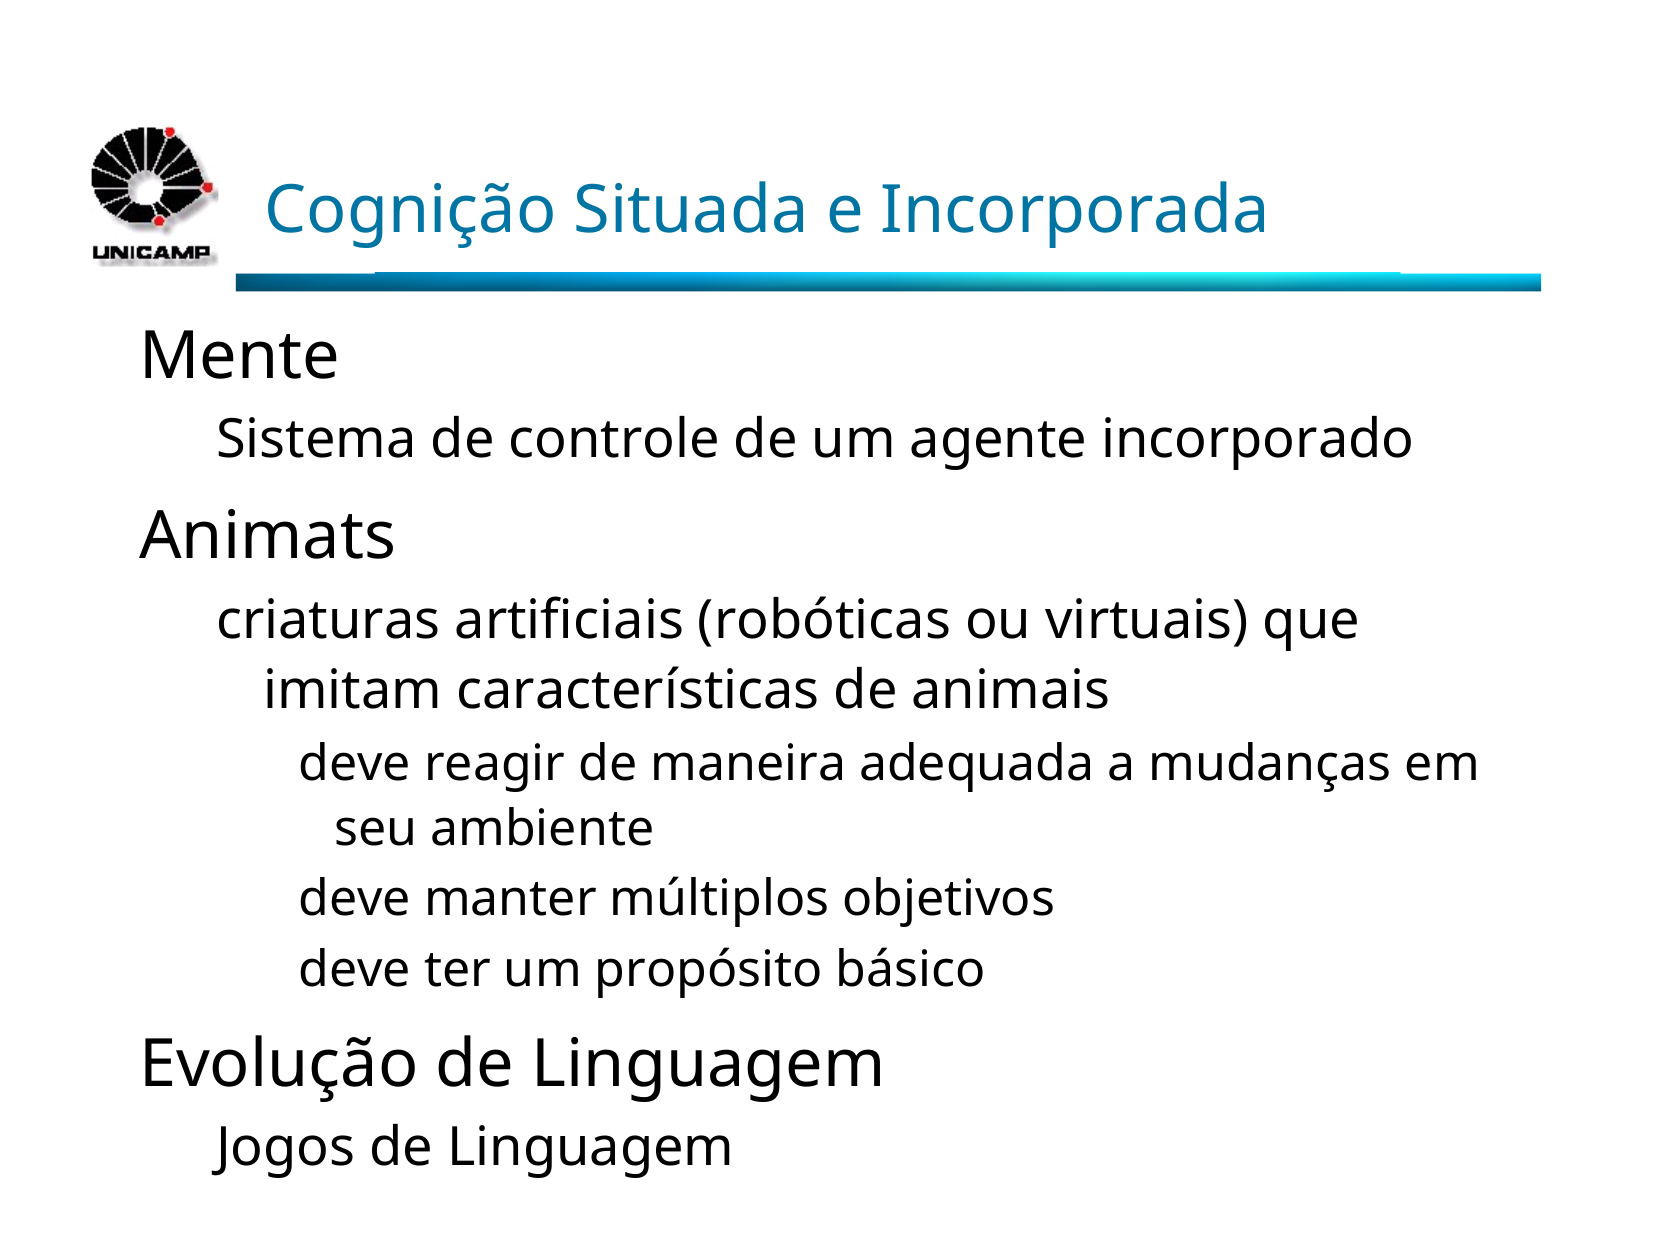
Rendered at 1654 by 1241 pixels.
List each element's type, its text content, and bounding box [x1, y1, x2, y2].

list Mente Sistema de controle de um agente incorporado Animats criaturas artificiais (robóticas ou virtuais) que imitam características de animais deve reagir de maneira adequada a mudanças em seu ambiente deve manter múltiplos objetivos deve ter um propósito básico Evolução de Linguagem Jogos de Linguagem [121, 309, 1534, 1182]
picture [125, 272, 1654, 295]
title Cognição Situada e Incorporada [264, 42, 1534, 250]
